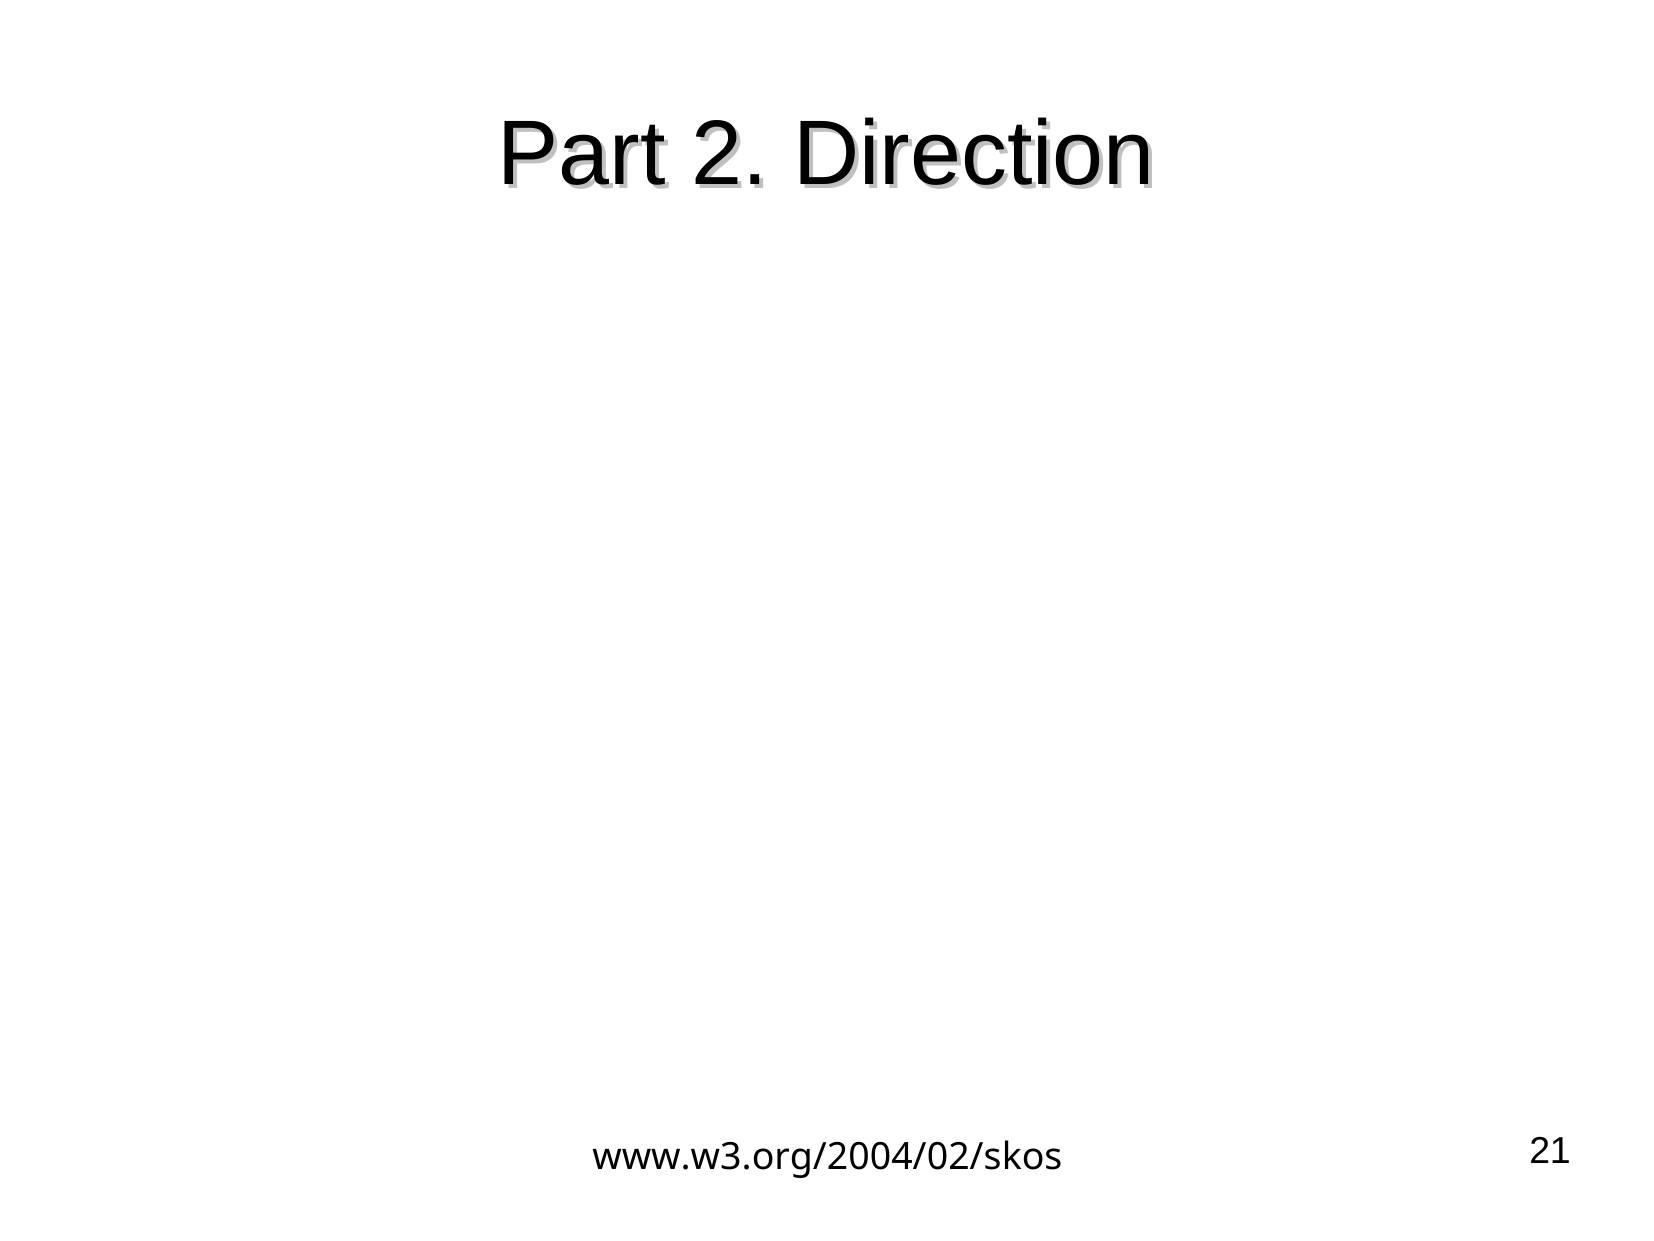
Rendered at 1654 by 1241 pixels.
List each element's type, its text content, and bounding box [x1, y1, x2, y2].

title Part 2. Direction [82, 49, 1571, 257]
